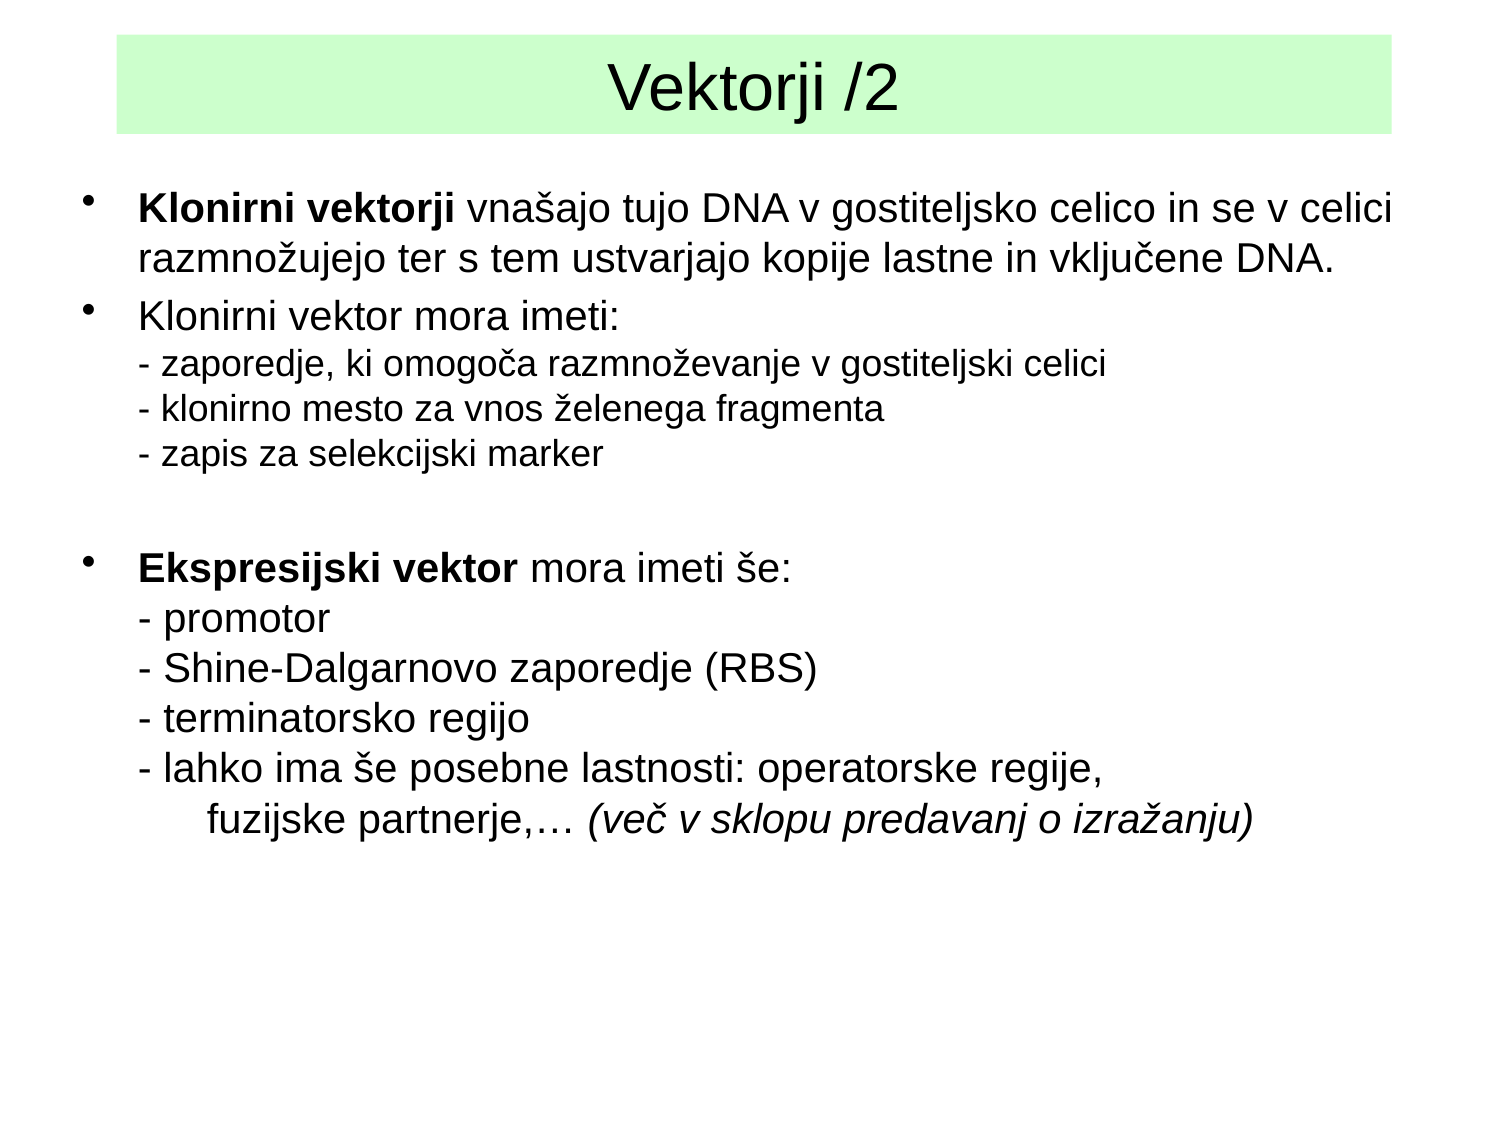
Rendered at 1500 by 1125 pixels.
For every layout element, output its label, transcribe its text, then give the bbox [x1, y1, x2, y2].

list Klonirni vektorji vnašajo tujo DNA v gostiteljsko celico in se v celici razmnožujejo ter s tem ustvarjajo kopije lastne in vključene DNA. Klonirni vektor mora imeti: - zaporedje, ki omogoča razmnoževanje v gostiteljski celici - klonirno mesto za vnos želenega fragmenta - zapis za selekcijski marker Ekspresijski vektor mora imeti še: - promotor - Shine-Dalgarnovo zaporedje (RBS) - terminatorsko regijo - lahko ima še posebne lastnosti: operatorske regije, fuzijske partnerje,… (več v sklopu predavanj o izražanju) [66, 173, 1450, 1091]
title Vektorji /2 [116, 34, 1392, 134]
